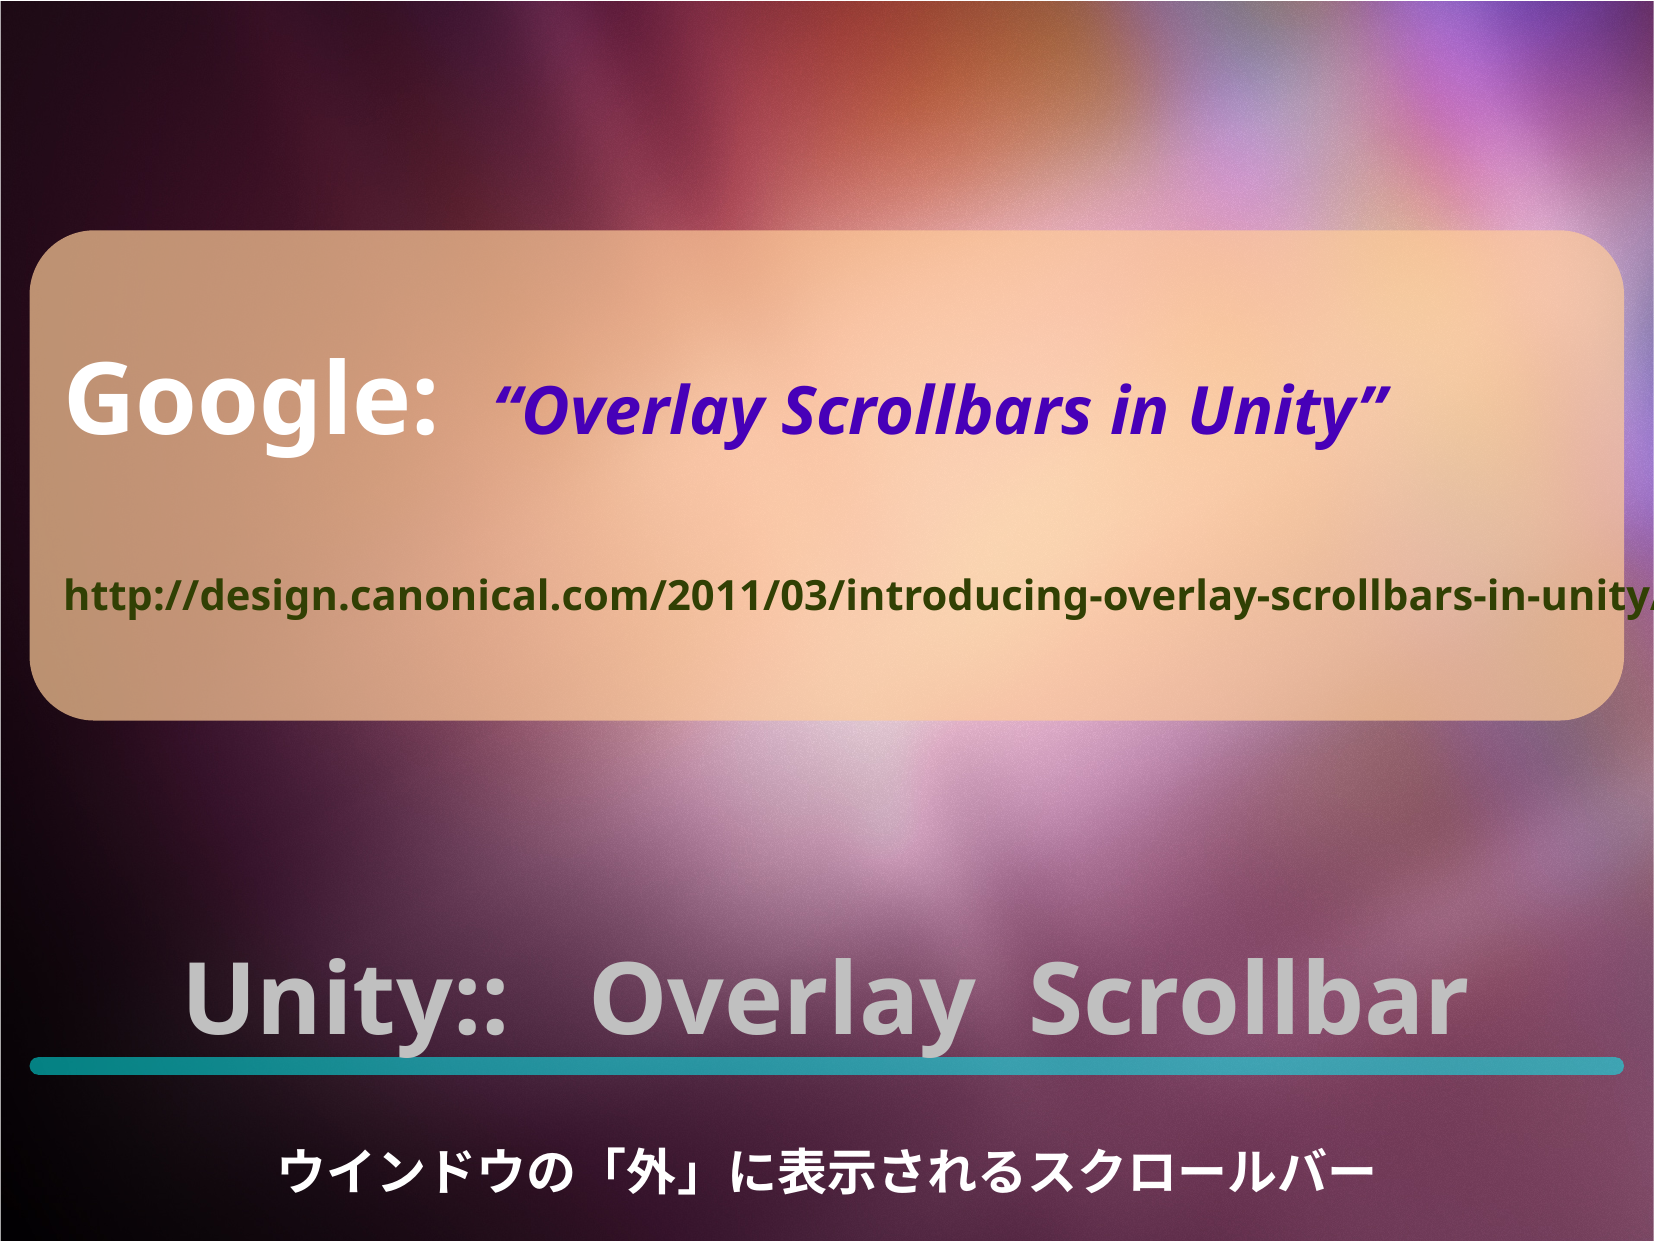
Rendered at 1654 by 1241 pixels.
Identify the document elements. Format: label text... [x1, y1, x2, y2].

text_box Unity:: Overlay Scrollbar ウインドウの「外」に表示されるスクロールバー [29, 1057, 1625, 1075]
picture [0, 1, 1654, 1241]
text_box Google: “Overlay Scrollbars in Unity” http://design.canonical.com/2011/03/introducing-overlay-scrollbars-in-unity/ [29, 230, 1625, 721]
